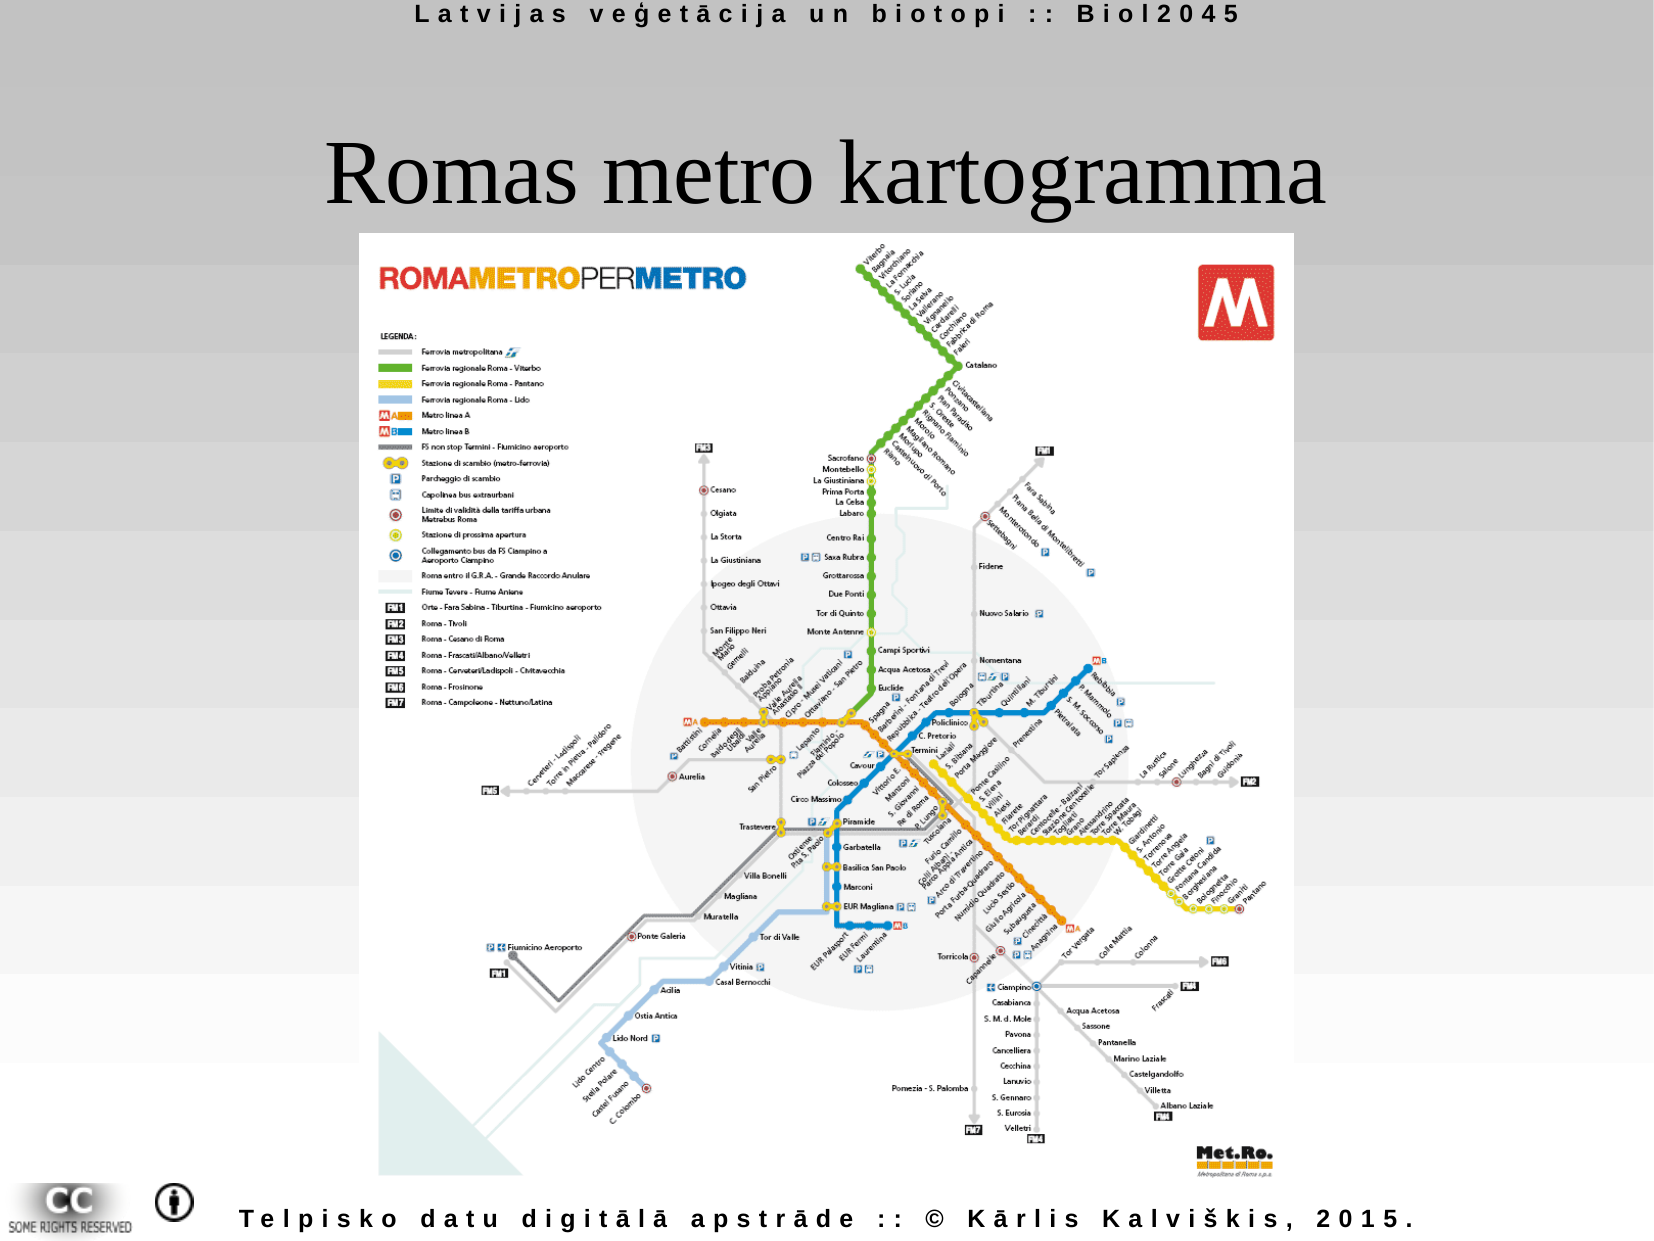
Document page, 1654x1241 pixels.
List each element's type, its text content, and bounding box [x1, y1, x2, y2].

title Romas metro kartogramma [29, 49, 1625, 296]
picture [0, 0, 1654, 1241]
